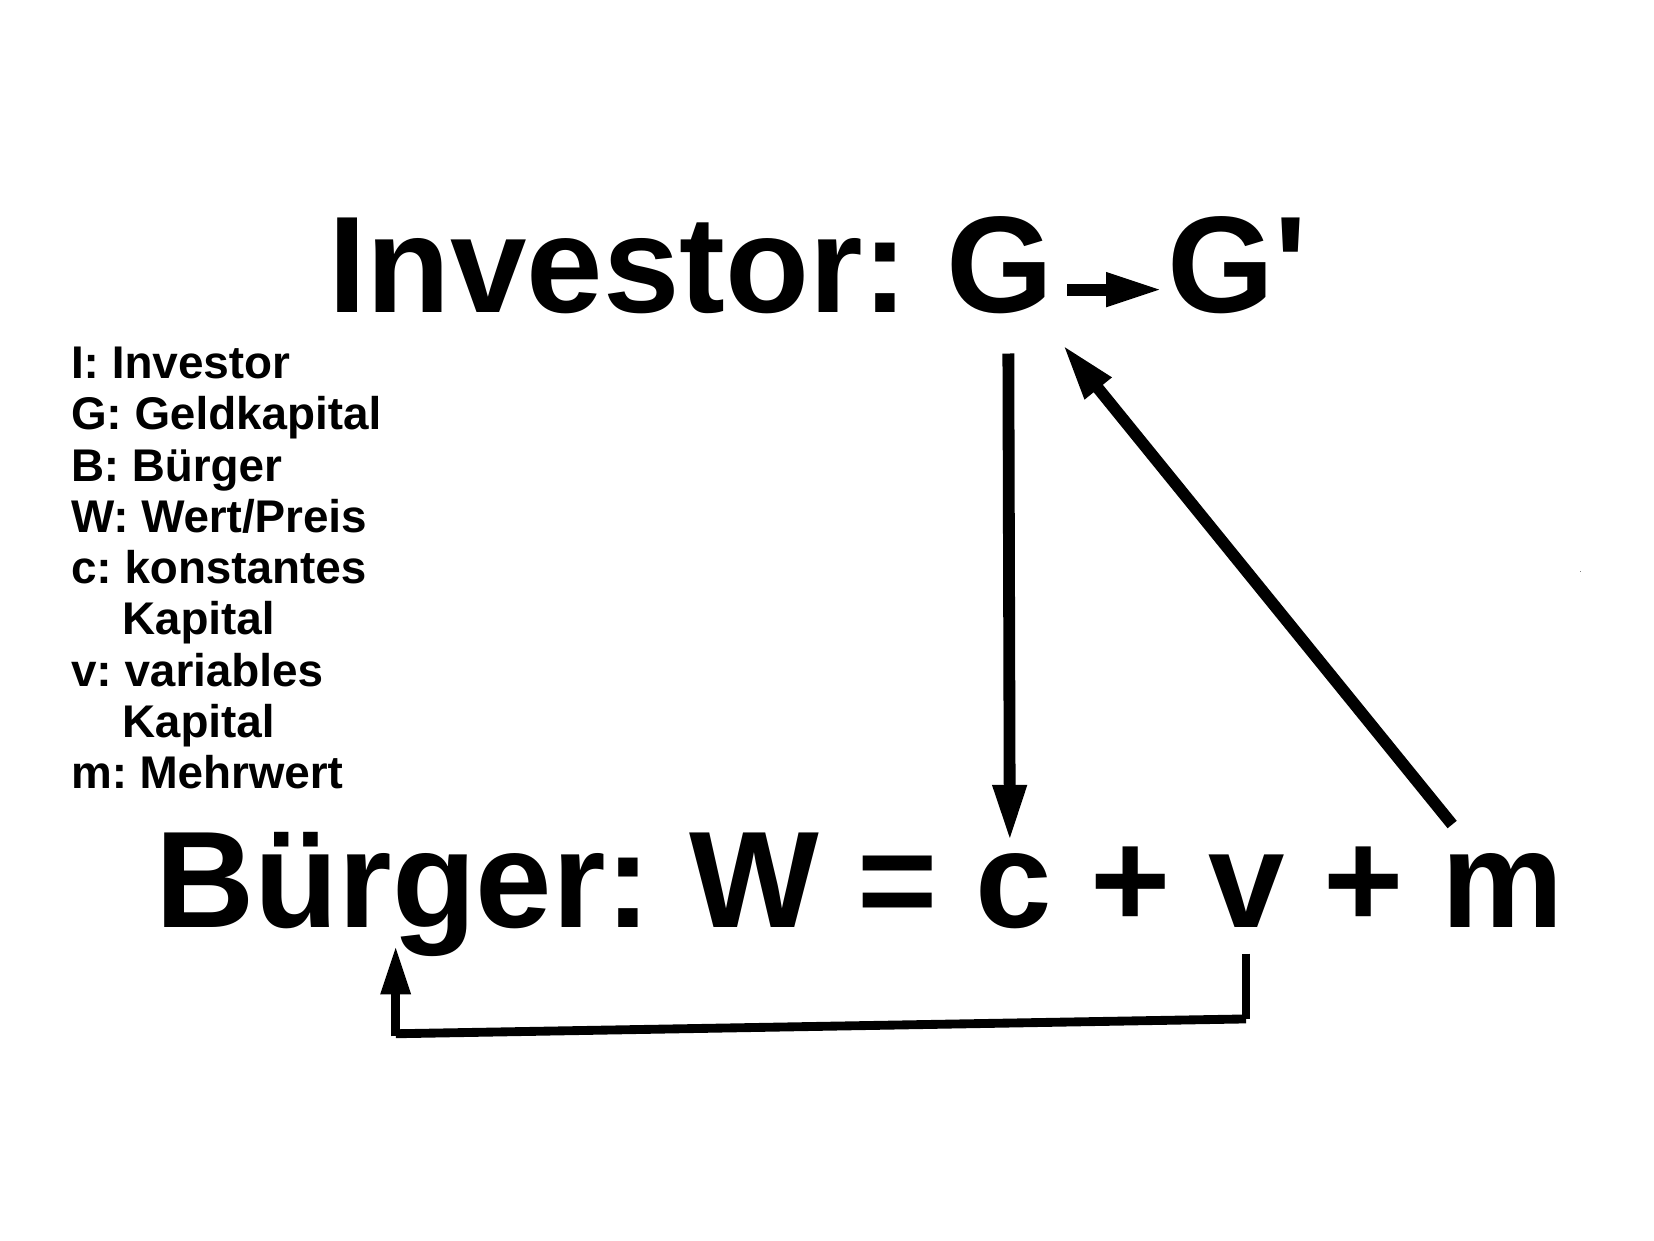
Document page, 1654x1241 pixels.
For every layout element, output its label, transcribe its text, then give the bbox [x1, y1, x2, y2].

text_box I: Investor G: Geldkapital B: Bürger W: Wert/Preis c: konstantes Kapital v: variables Kapital m: Mehrwert [56, 329, 397, 806]
text_box Investor: G G' Bürger: W = c + v + m [94, 180, 1581, 964]
